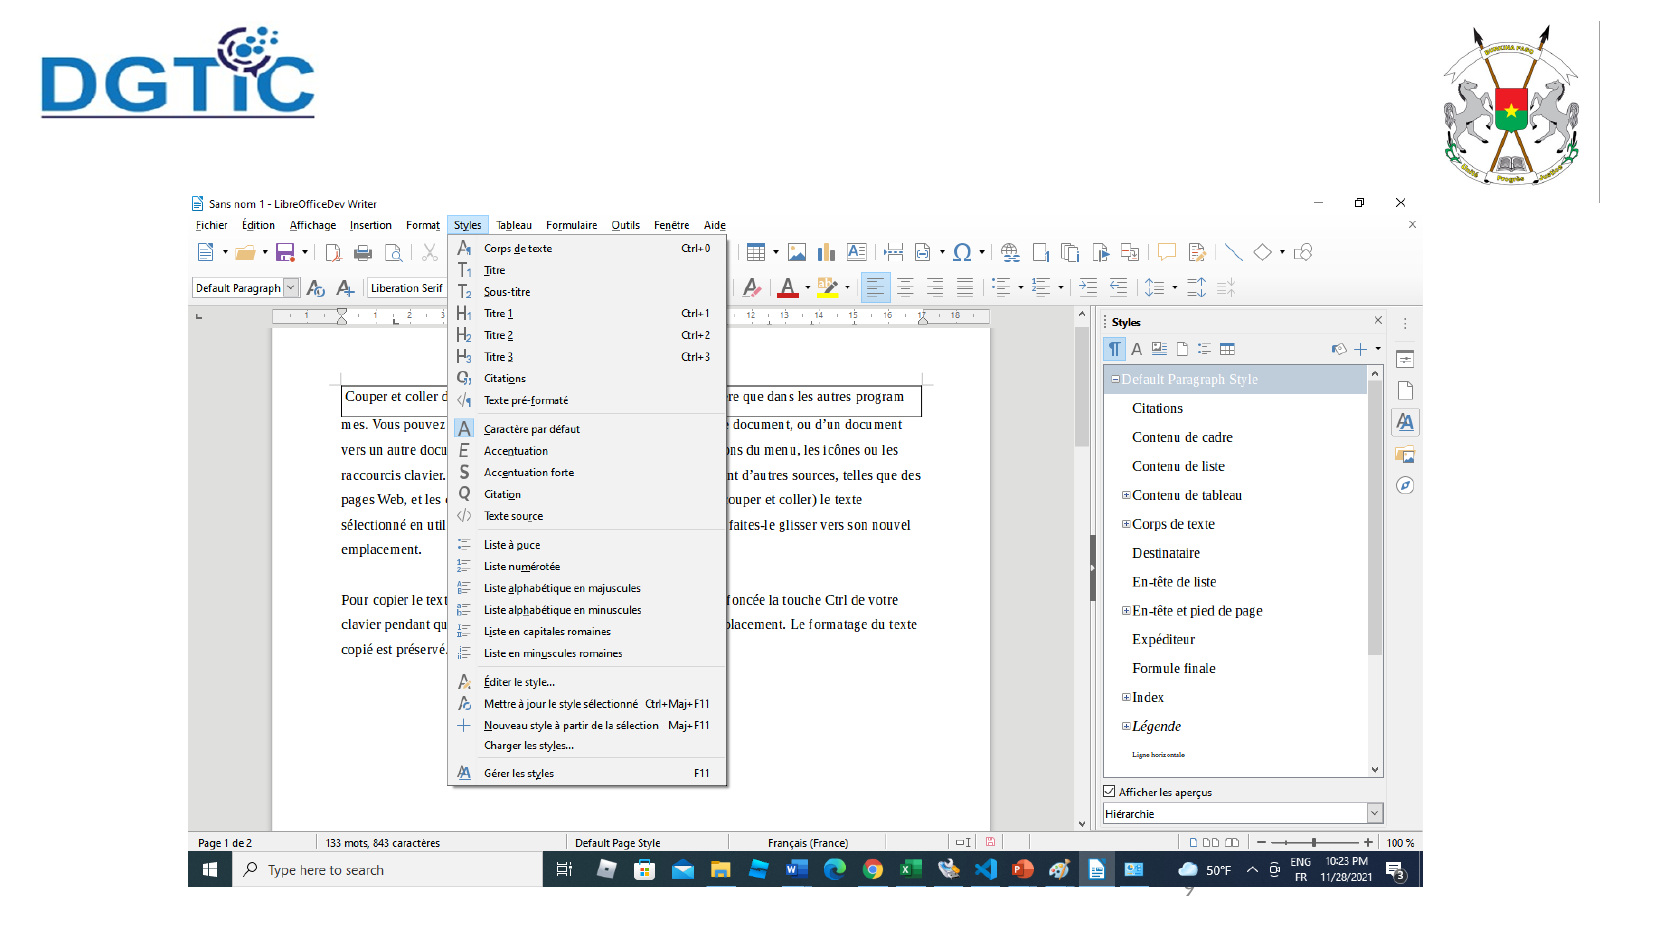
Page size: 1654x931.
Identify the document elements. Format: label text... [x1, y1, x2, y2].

text_box <numéro> [1167, 862, 1540, 912]
picture [188, 193, 1423, 887]
picture [1435, 21, 1600, 203]
picture [38, 21, 319, 119]
